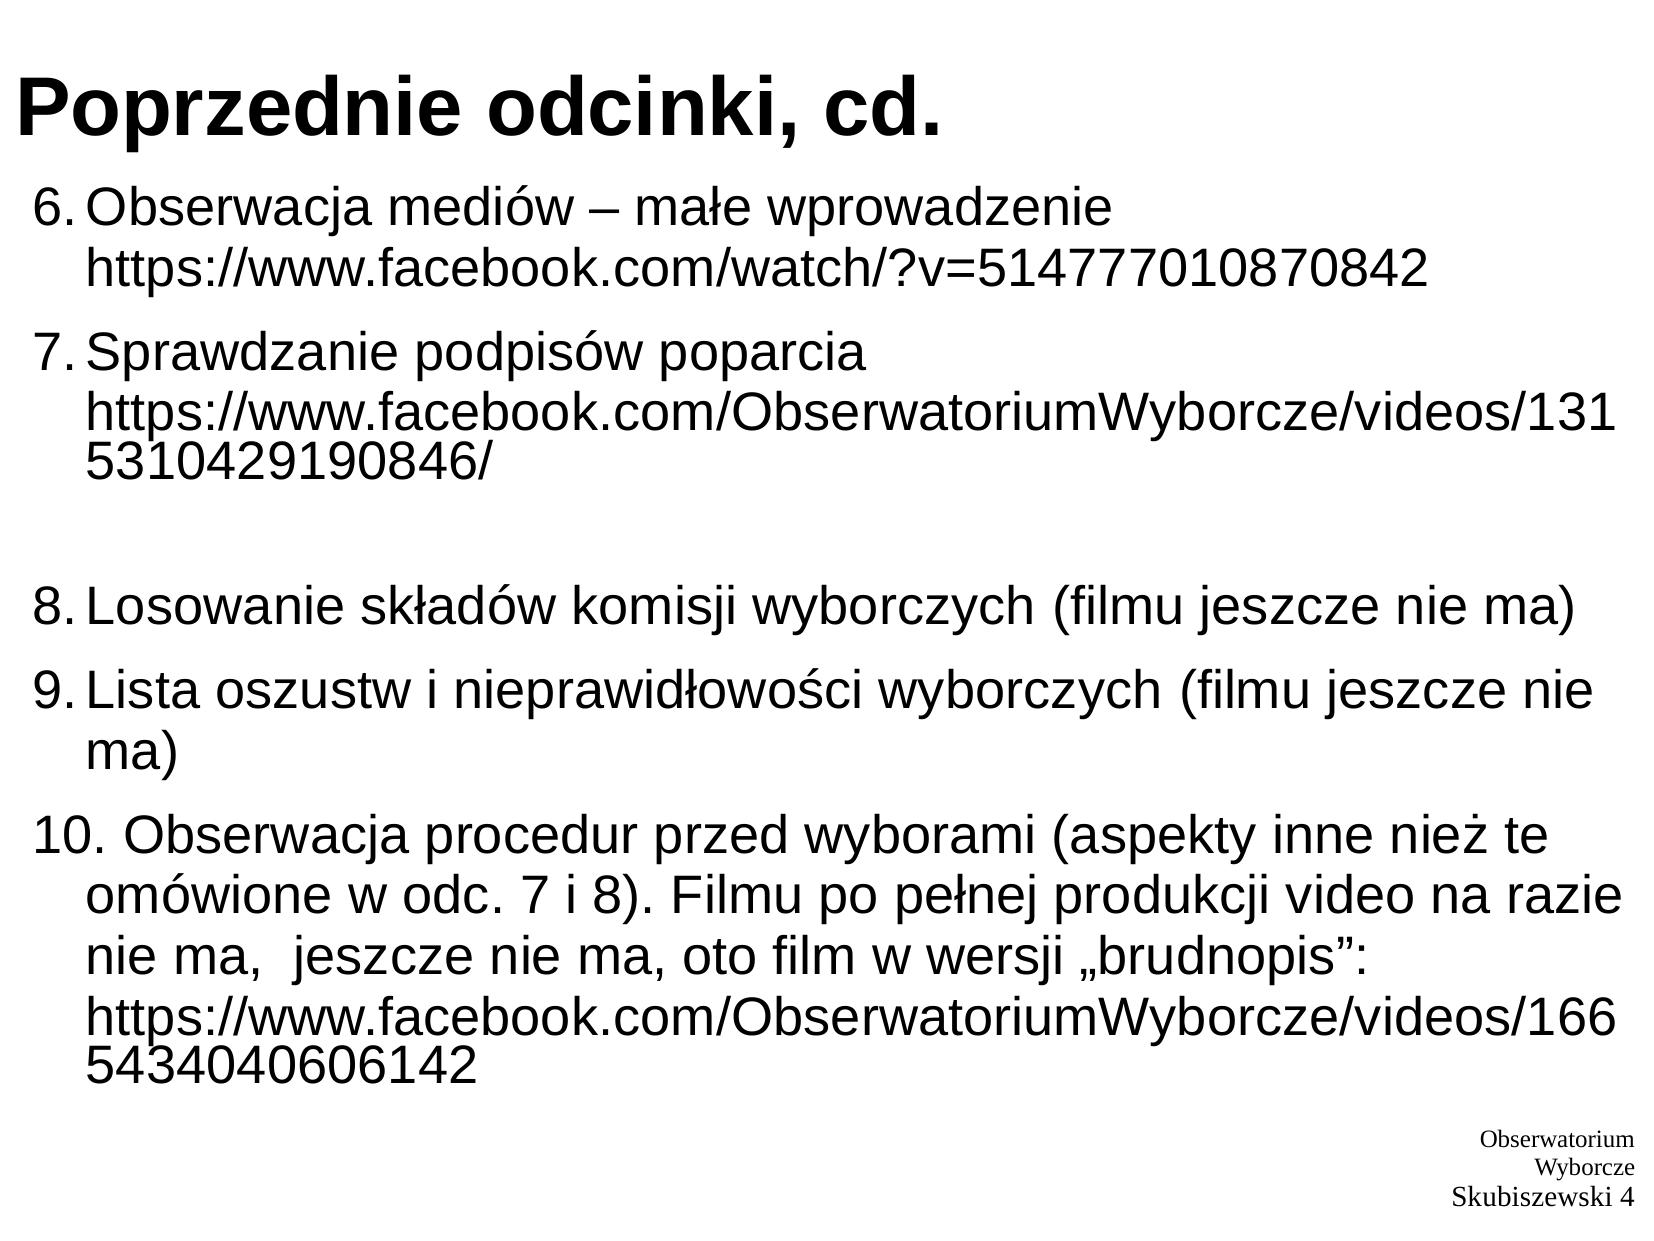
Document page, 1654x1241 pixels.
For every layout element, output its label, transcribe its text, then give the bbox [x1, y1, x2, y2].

list Poprzednie odcinki, cd. Obserwacja mediów – małe wprowadzenie https://www.facebook.com/watch/?v=514777010870842 Sprawdzanie podpisów poparcia https://www.facebook.com/ObserwatoriumWyborcze/videos/1315310429190846/ Losowanie składów komisji wyborczych (filmu jeszcze nie ma) Lista oszustw i nieprawidłowości wyborczych (filmu jeszcze nie ma) Obserwacja procedur przed wyborami (aspekty inne nież te omówione w odc. 7 i 8). Filmu po pełnej produkcji video na razie nie ma, jeszcze nie ma, oto film w wersji „brudnopis”: https://www.facebook.com/ObserwatoriumWyborcze/videos/1665434040606142 [15, 60, 1636, 1241]
